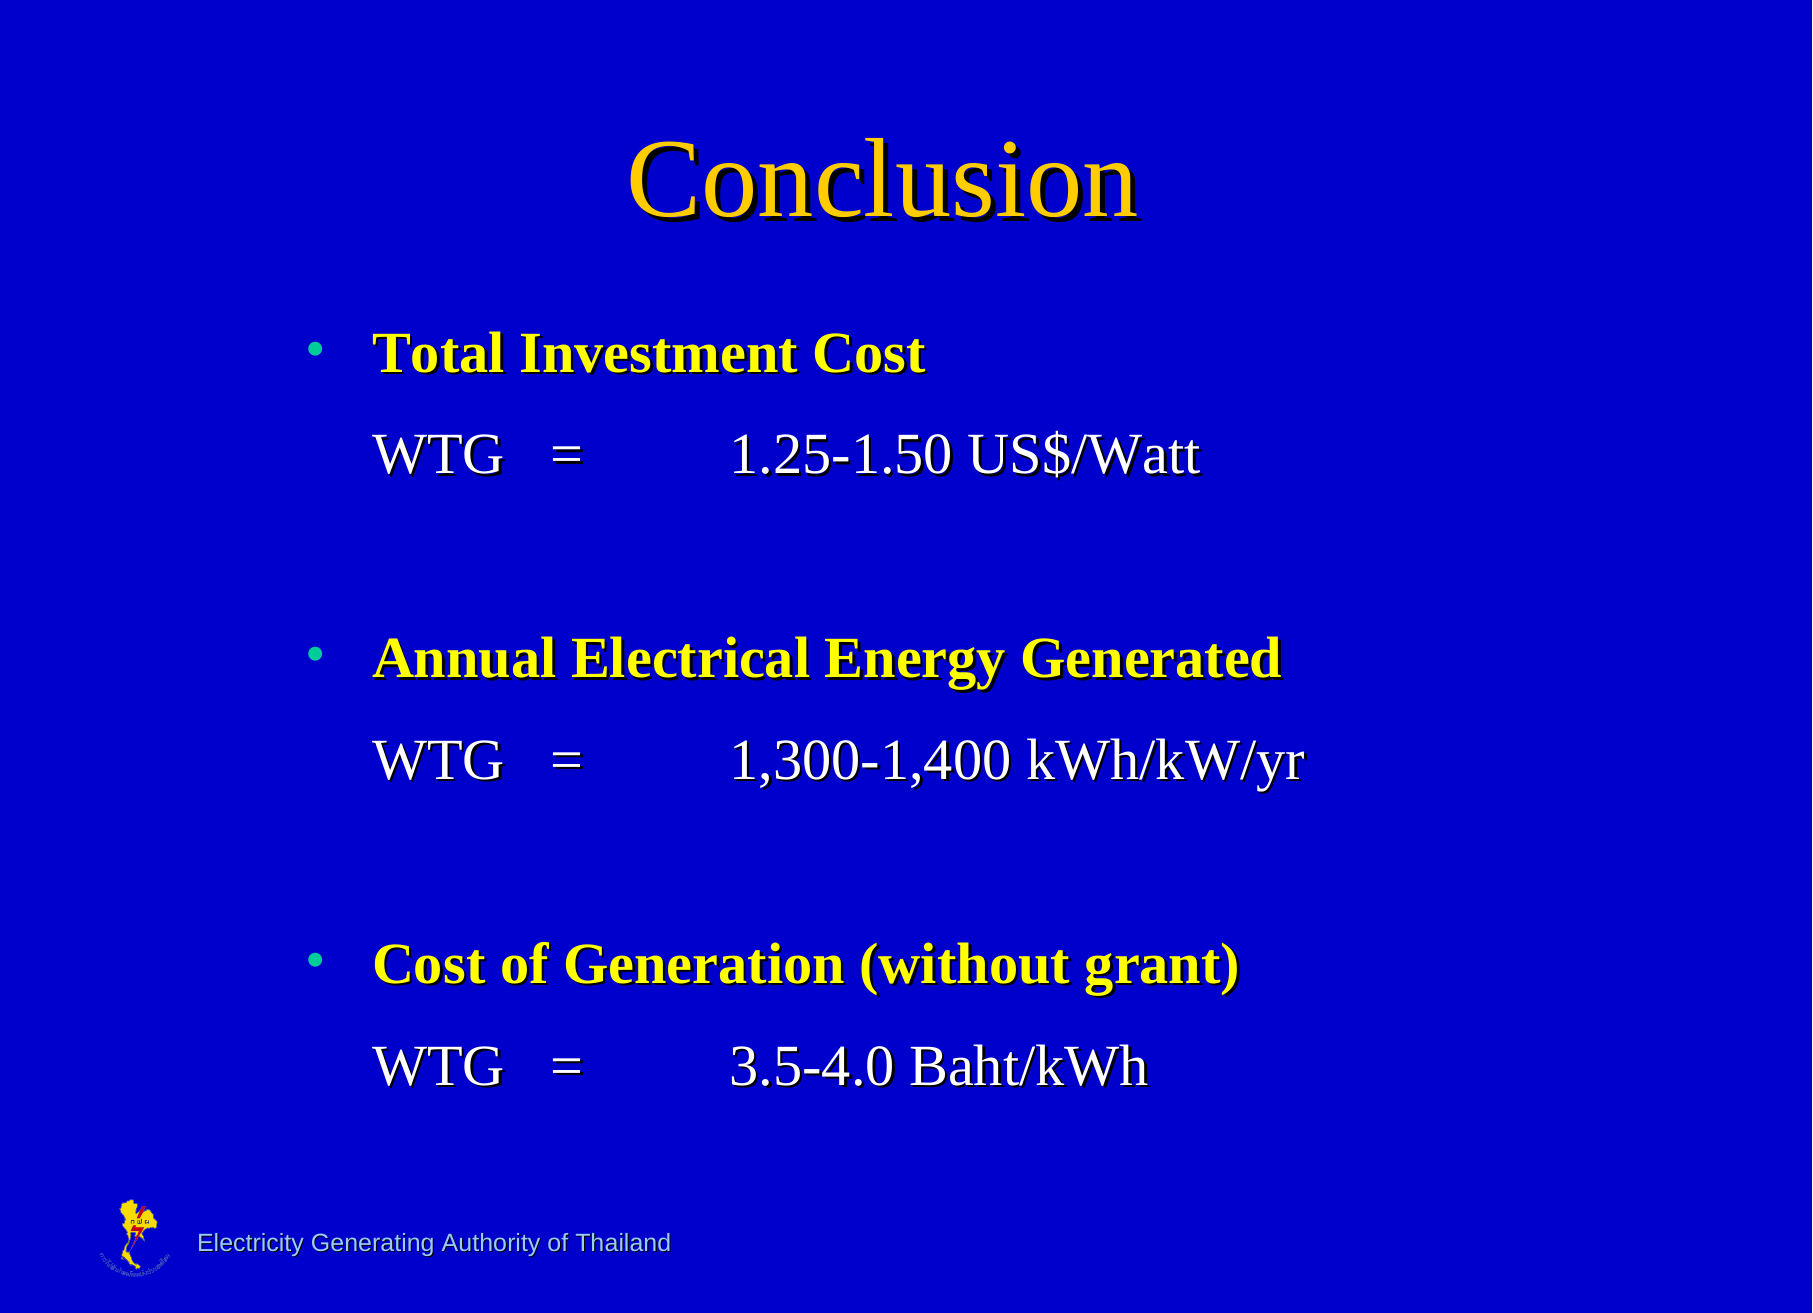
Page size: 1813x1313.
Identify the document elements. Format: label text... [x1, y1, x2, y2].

list Total Investment Cost WTG = 1.25-1.50 US$/Watt Annual Electrical Energy Generated WTG = 1,300-1,400 kWh/kW/yr Cost of Generation (without grant) WTG = 3.5-4.0 Baht/kWh [287, 287, 1600, 1153]
picture [97, 1197, 172, 1280]
title Conclusion [112, 62, 1654, 282]
